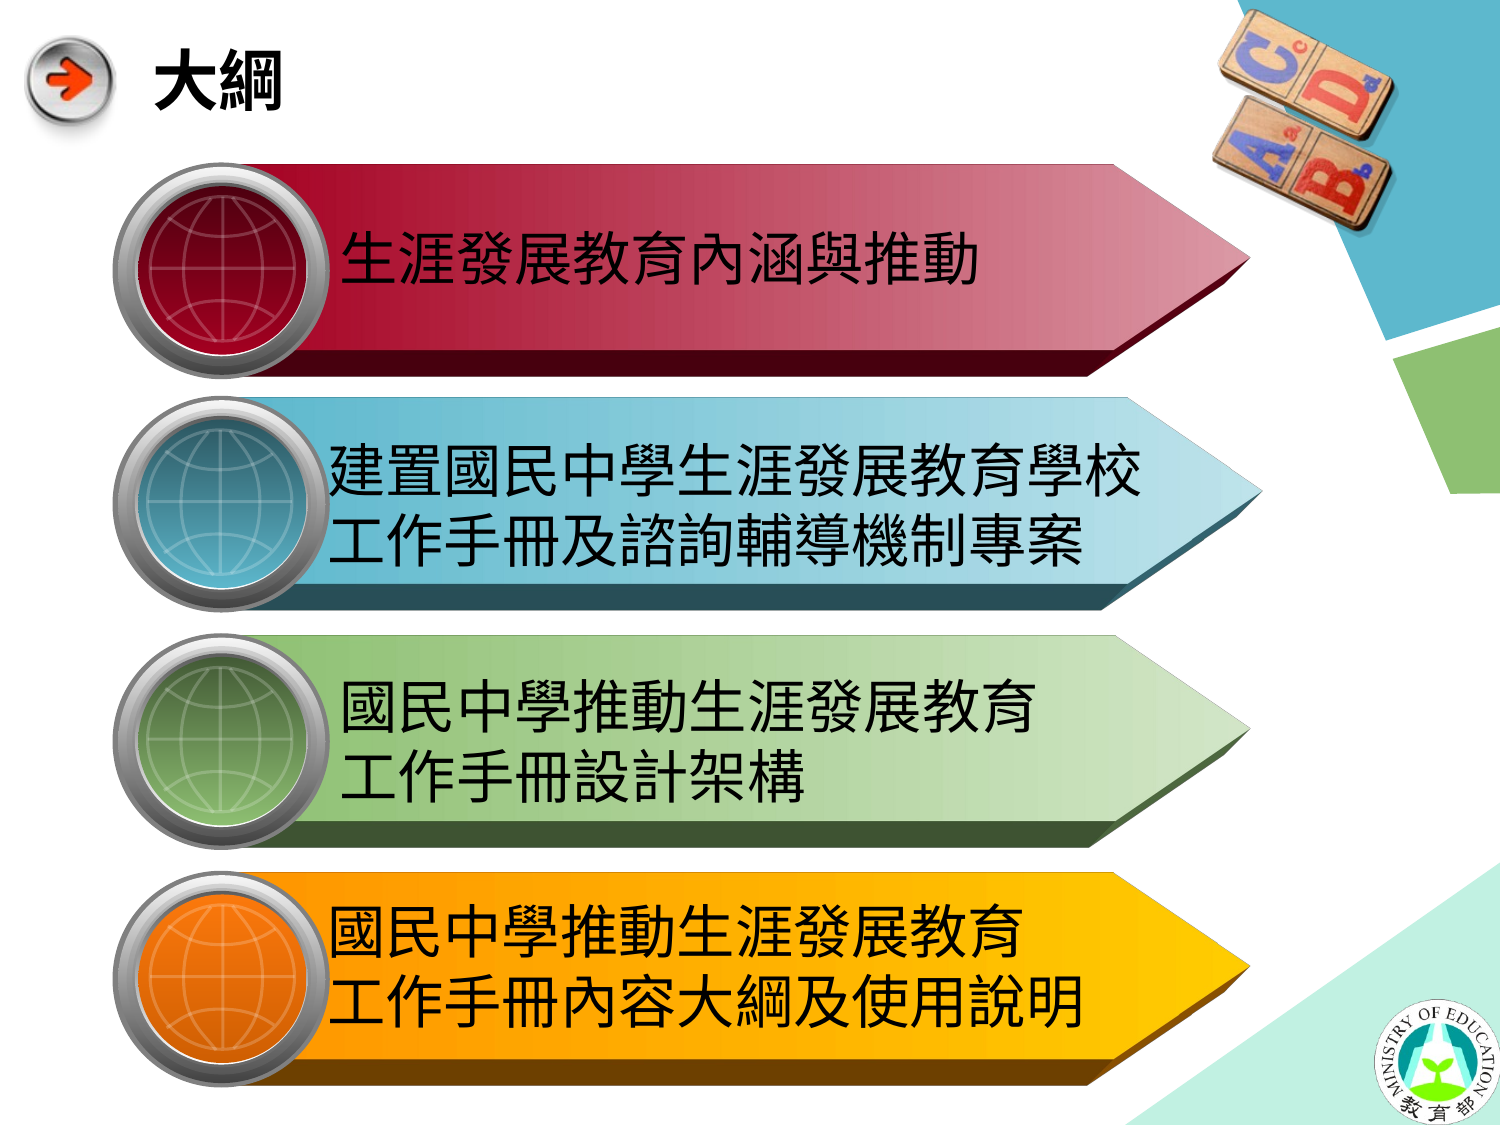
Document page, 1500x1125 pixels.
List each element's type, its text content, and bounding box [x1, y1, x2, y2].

text_box 大綱 [137, 32, 1163, 126]
text_box [112, 633, 1249, 850]
text_box [1238, 475, 1261, 507]
text_box 生涯發展教育內涵與推動 [324, 214, 1050, 301]
text_box [112, 162, 1249, 380]
picture [24, 35, 118, 150]
picture [1374, 999, 1500, 1125]
text_box 國民中學推動生涯發展教育 工作手冊設計架構 [324, 662, 1120, 818]
text_box 建置國民中學生涯發展教育學校 工作手冊及諮詢輔導機制專案 [312, 426, 1238, 582]
picture [1212, 8, 1399, 238]
text_box 國民中學推動生涯發展教育 工作手冊內容大綱及使用說明 [312, 887, 1288, 1043]
text_box [112, 395, 1167, 613]
text_box [112, 870, 1135, 1088]
